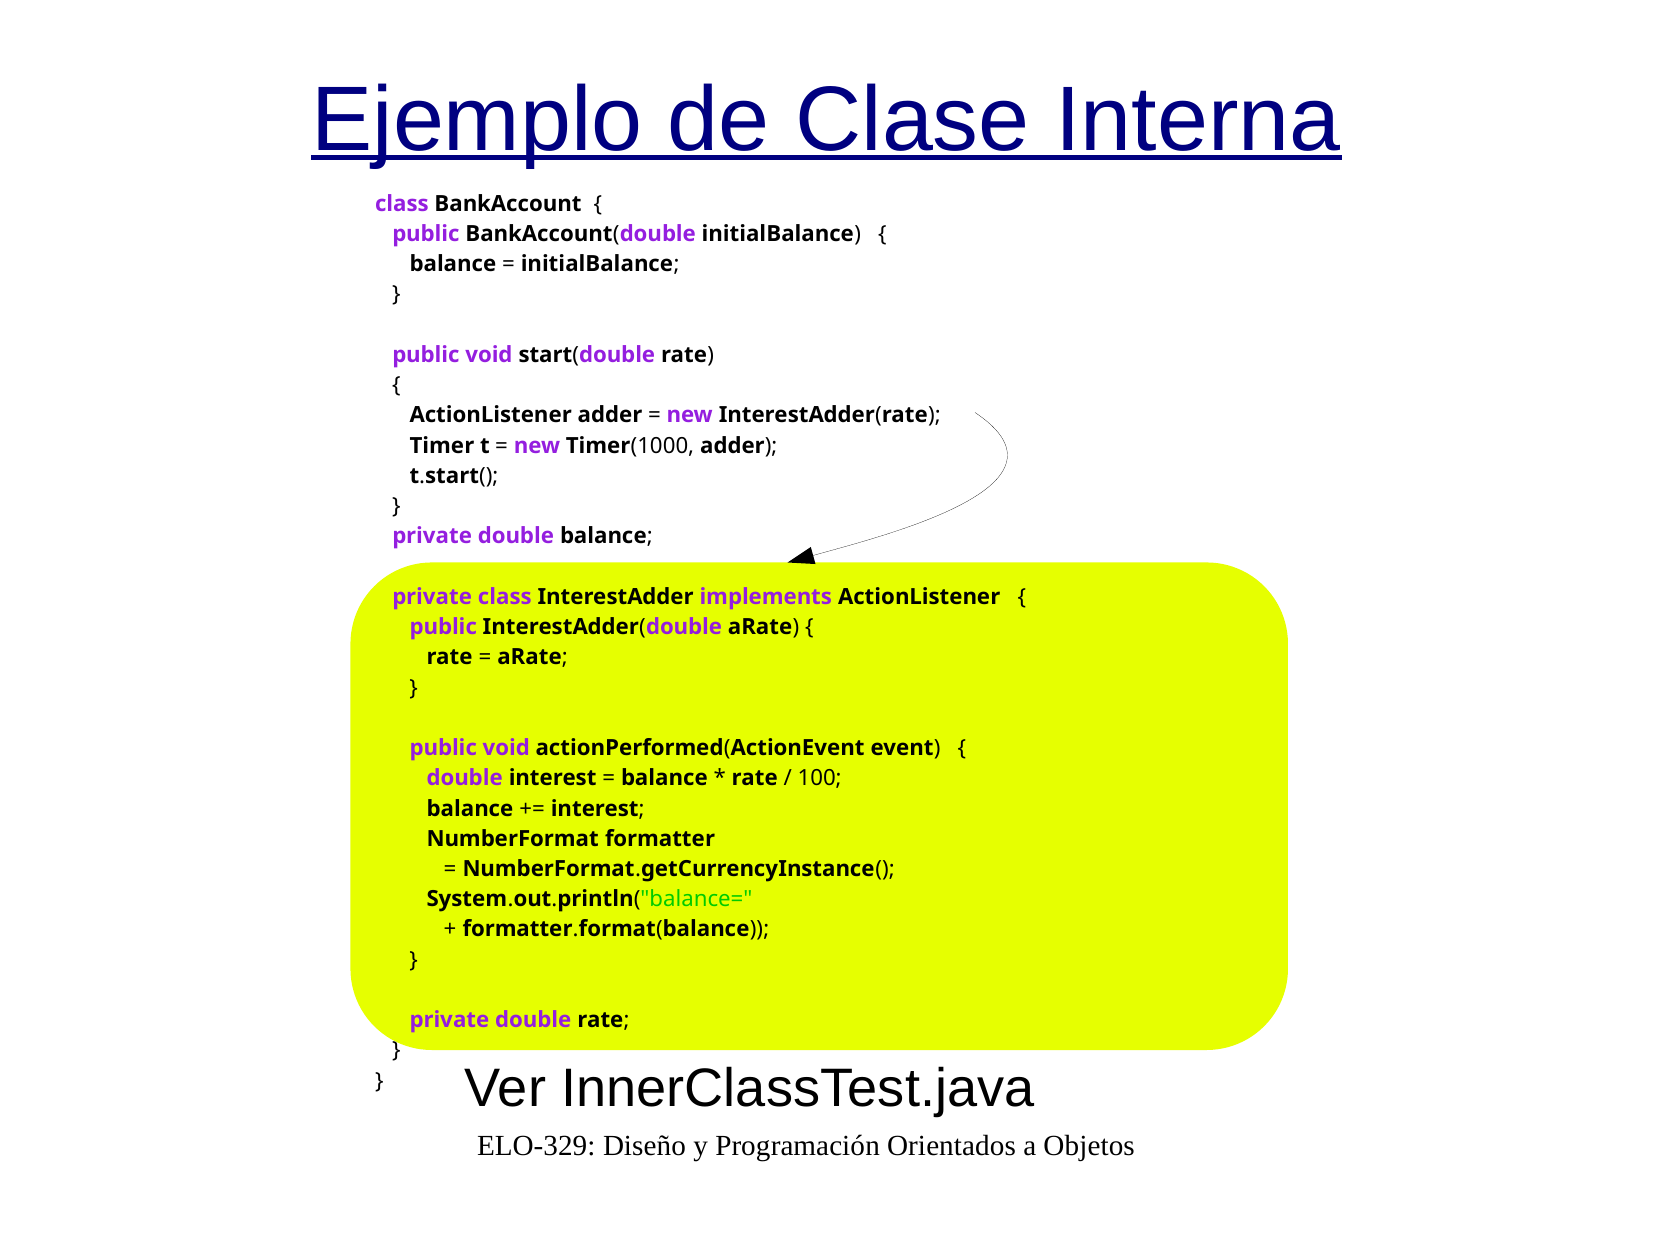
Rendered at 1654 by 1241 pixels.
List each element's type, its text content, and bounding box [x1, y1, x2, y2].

text_box [350, 585, 375, 1027]
text_box Ver InnerClassTest.java [450, 1050, 1238, 1133]
list class BankAccount { public BankAccount(double initialBalance) { balance = initialBalance; } public void start(double rate) { ActionListener adder = new InterestAdder(rate); Timer t = new Timer(1000, adder); t.start(); } private double balance; private class InterestAdder implements ActionListener { public InterestAdder(double aRate) { rate = aRate; } public void actionPerformed(ActionEvent event) { double interest = balance * rate / 100; balance += interest; NumberFormat formatter = NumberFormat.getCurrencyInstance(); System.out.println("balance=" + formatter.format(balance)); } private double rate; } } [375, 187, 1571, 1126]
title Ejemplo de Clase Interna [82, 49, 1571, 188]
